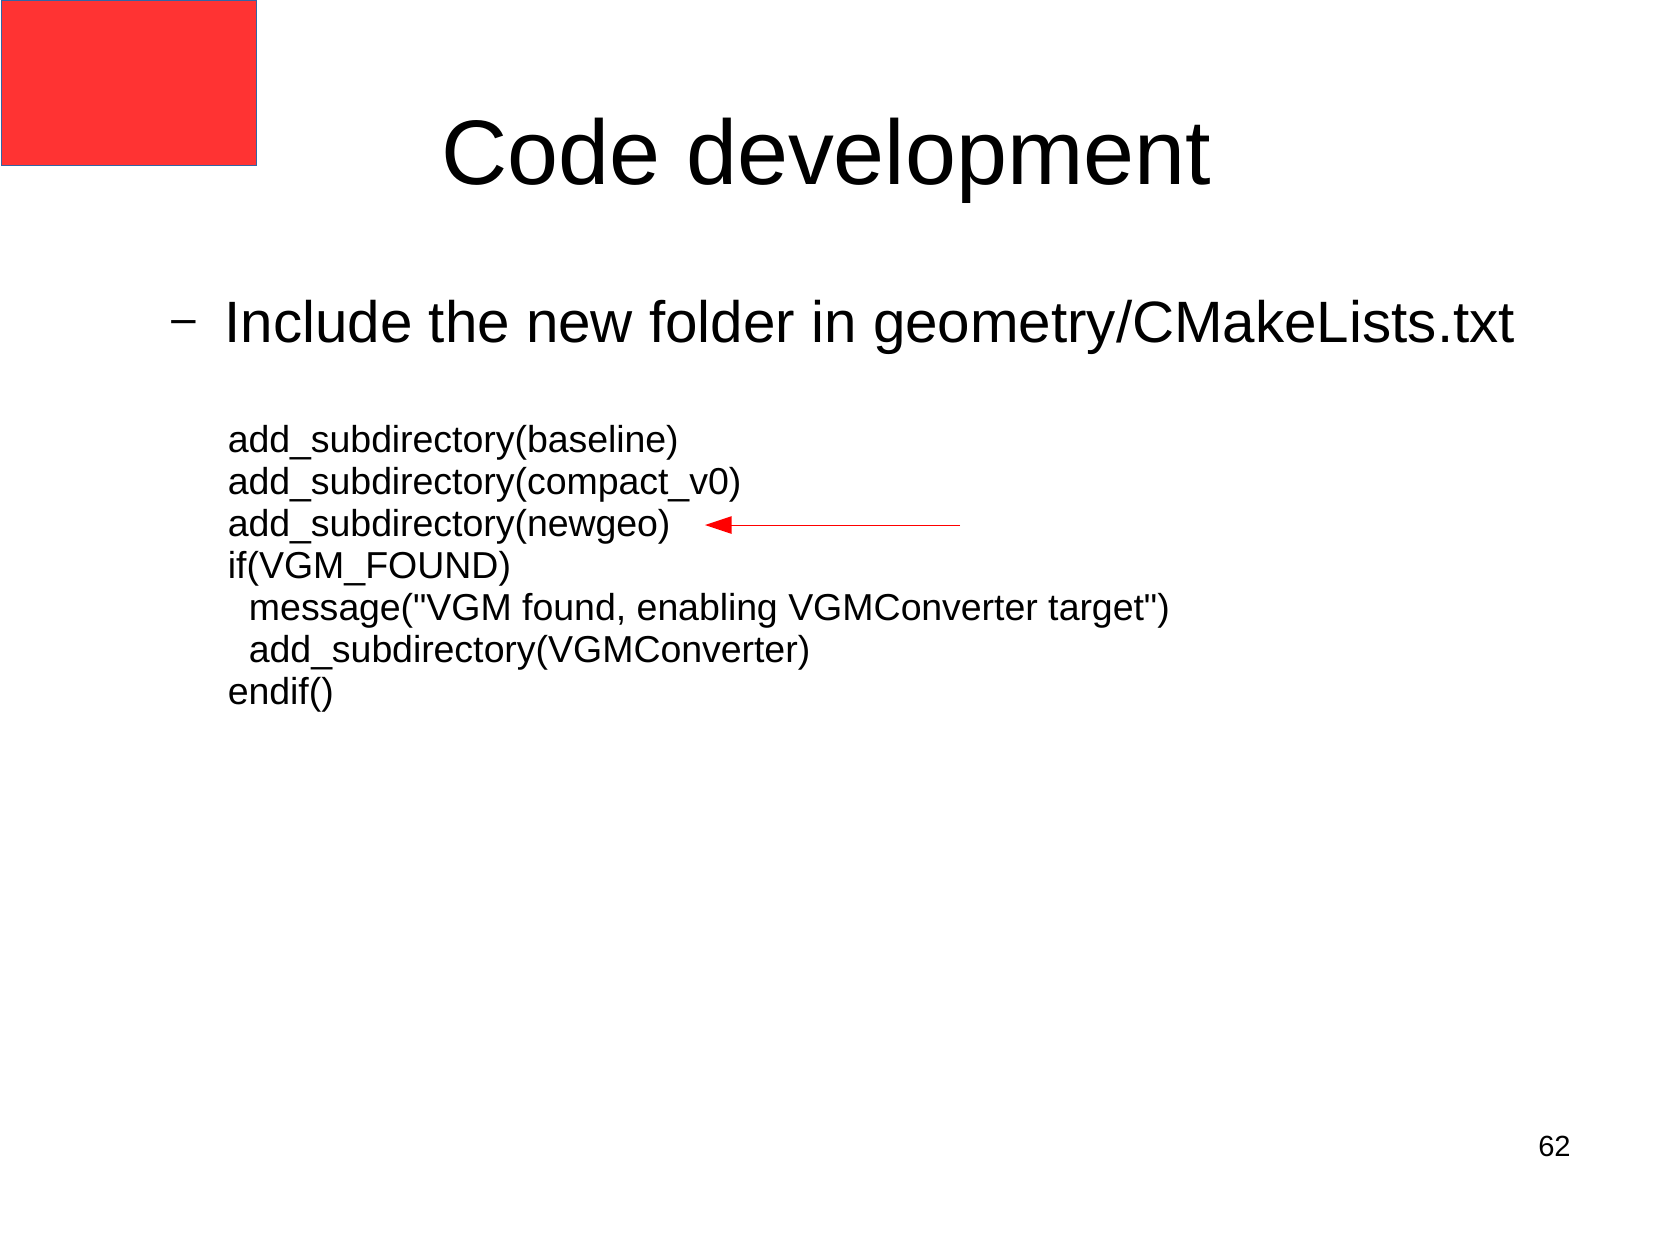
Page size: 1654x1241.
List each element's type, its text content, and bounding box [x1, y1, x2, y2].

text_box add_subdirectory(baseline) add_subdirectory(compact_v0) add_subdirectory(newgeo) if(VGM_FOUND) message("VGM found, enabling VGMConverter target") add_subdirectory(VGMConverter) endif() [213, 411, 1186, 721]
title Code development [82, 49, 1571, 257]
list Include the new folder in geometry/CMakeLists.txt [82, 290, 1571, 1010]
text_box [1, 0, 257, 166]
